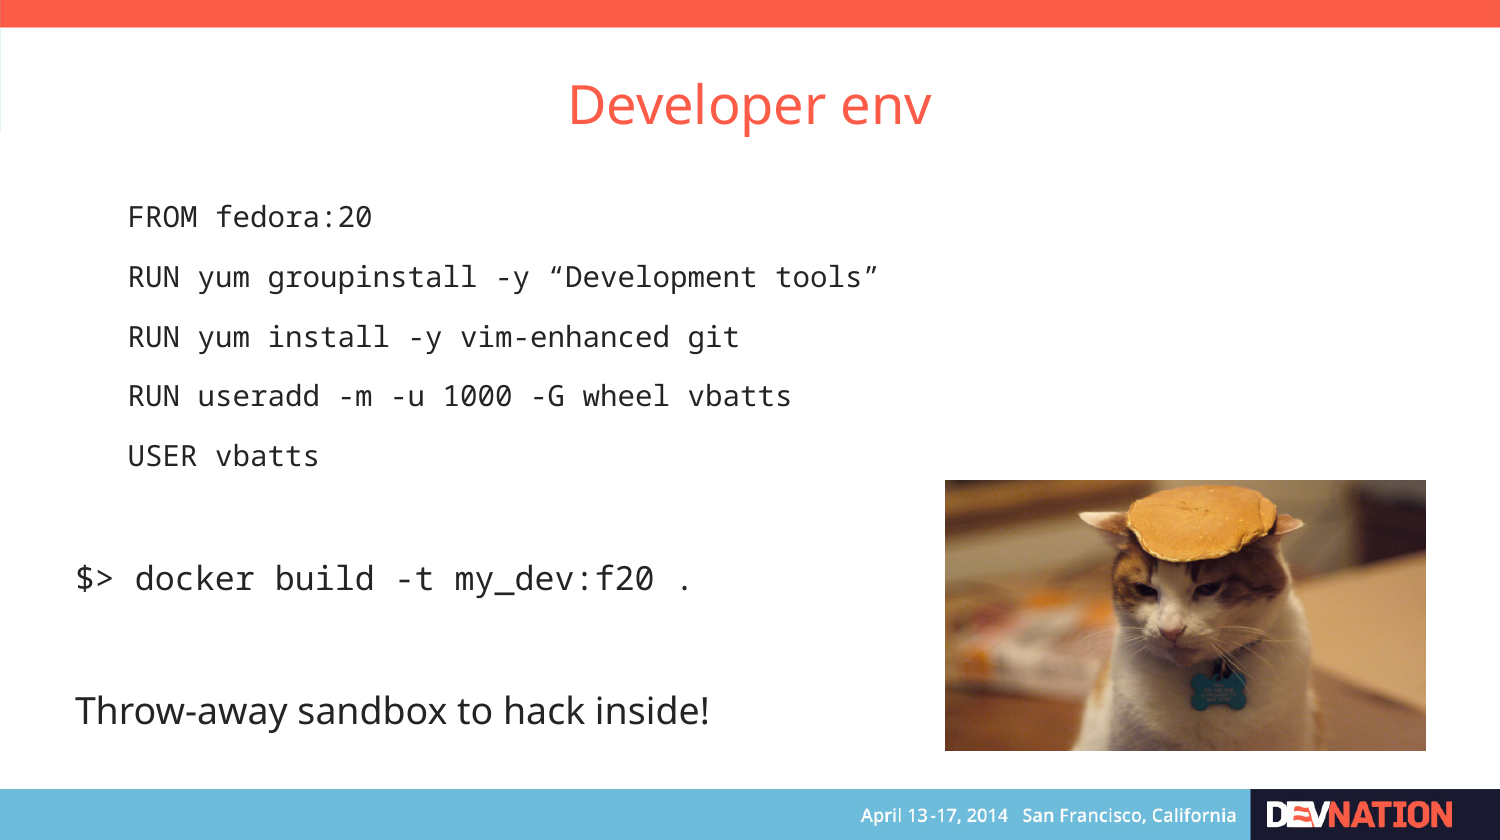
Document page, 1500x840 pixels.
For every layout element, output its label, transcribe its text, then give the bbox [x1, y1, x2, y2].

list FROM fedora:20 RUN yum groupinstall -y “Development tools” RUN yum install -y vim-enhanced git RUN useradd -m -u 1000 -G wheel vbatts USER vbatts $> docker build -t my_dev:f20 . Throw-away sandbox to hack inside! [74, 196, 1425, 751]
title Developer env [74, 33, 1425, 174]
picture [0, 0, 1500, 840]
